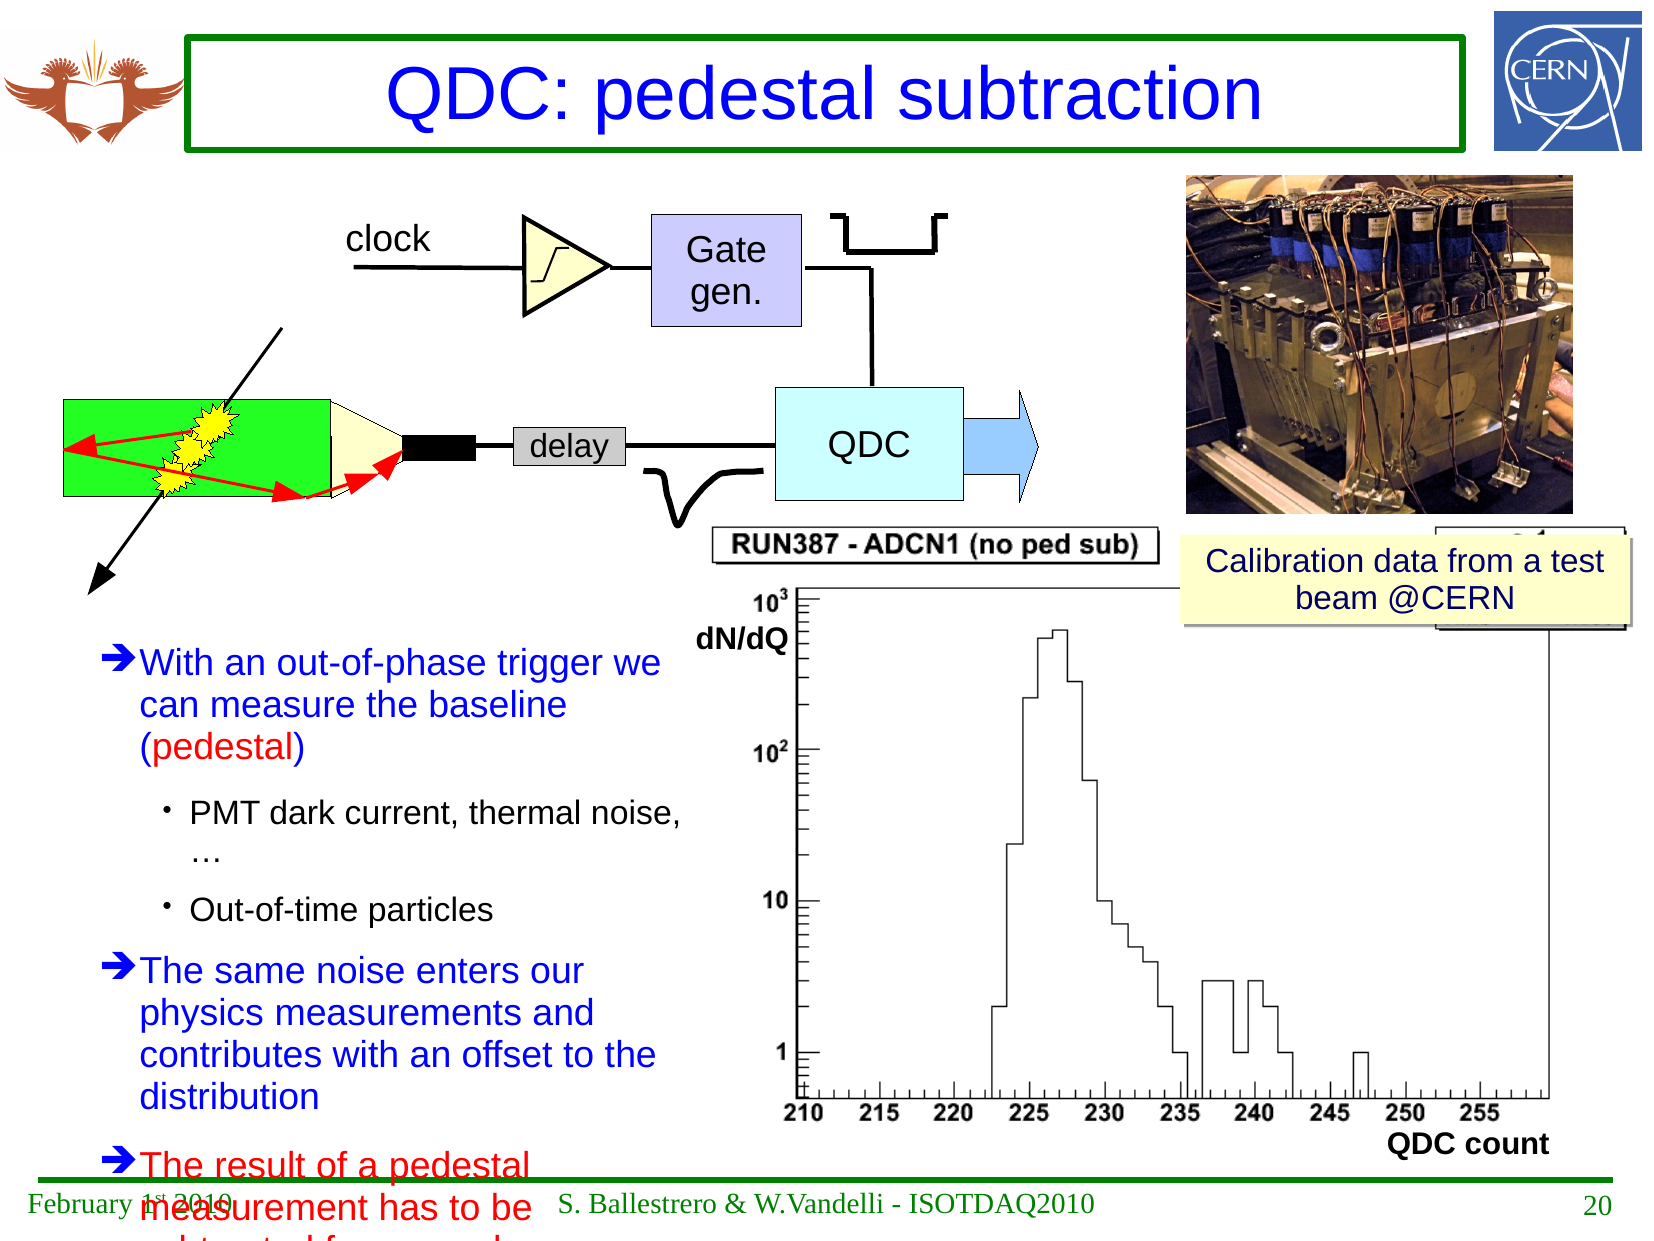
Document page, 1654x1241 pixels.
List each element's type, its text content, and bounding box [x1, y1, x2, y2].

text_box clock [330, 210, 446, 272]
text_box Calibration data from a test beam @CERN [1180, 534, 1631, 624]
text_box [63, 399, 476, 496]
text_box Gate gen. [651, 214, 802, 327]
picture [0, 29, 188, 151]
text_box QDC [775, 387, 964, 501]
list With an out-of-phase trigger we can measure the baseline (pedestal) PMT dark current, thermal noise, … Out-of-time particles The same noise enters our physics measurements and contributes with an offset to the distribution The result of a pedestal measurement has to be subtracted from our charge measurements [82, 641, 713, 1241]
text_box [523, 217, 609, 315]
text_box [63, 452, 273, 499]
text_box [963, 390, 1039, 503]
text_box [318, 487, 349, 499]
picture [1494, 11, 1642, 151]
text_box delay [513, 427, 626, 466]
title QDC: pedestal subtraction [187, 37, 1463, 151]
text_box QDC count [1372, 1119, 1598, 1175]
text_box dN/dQ [680, 613, 831, 670]
picture [704, 524, 1643, 1163]
picture [1186, 175, 1573, 514]
